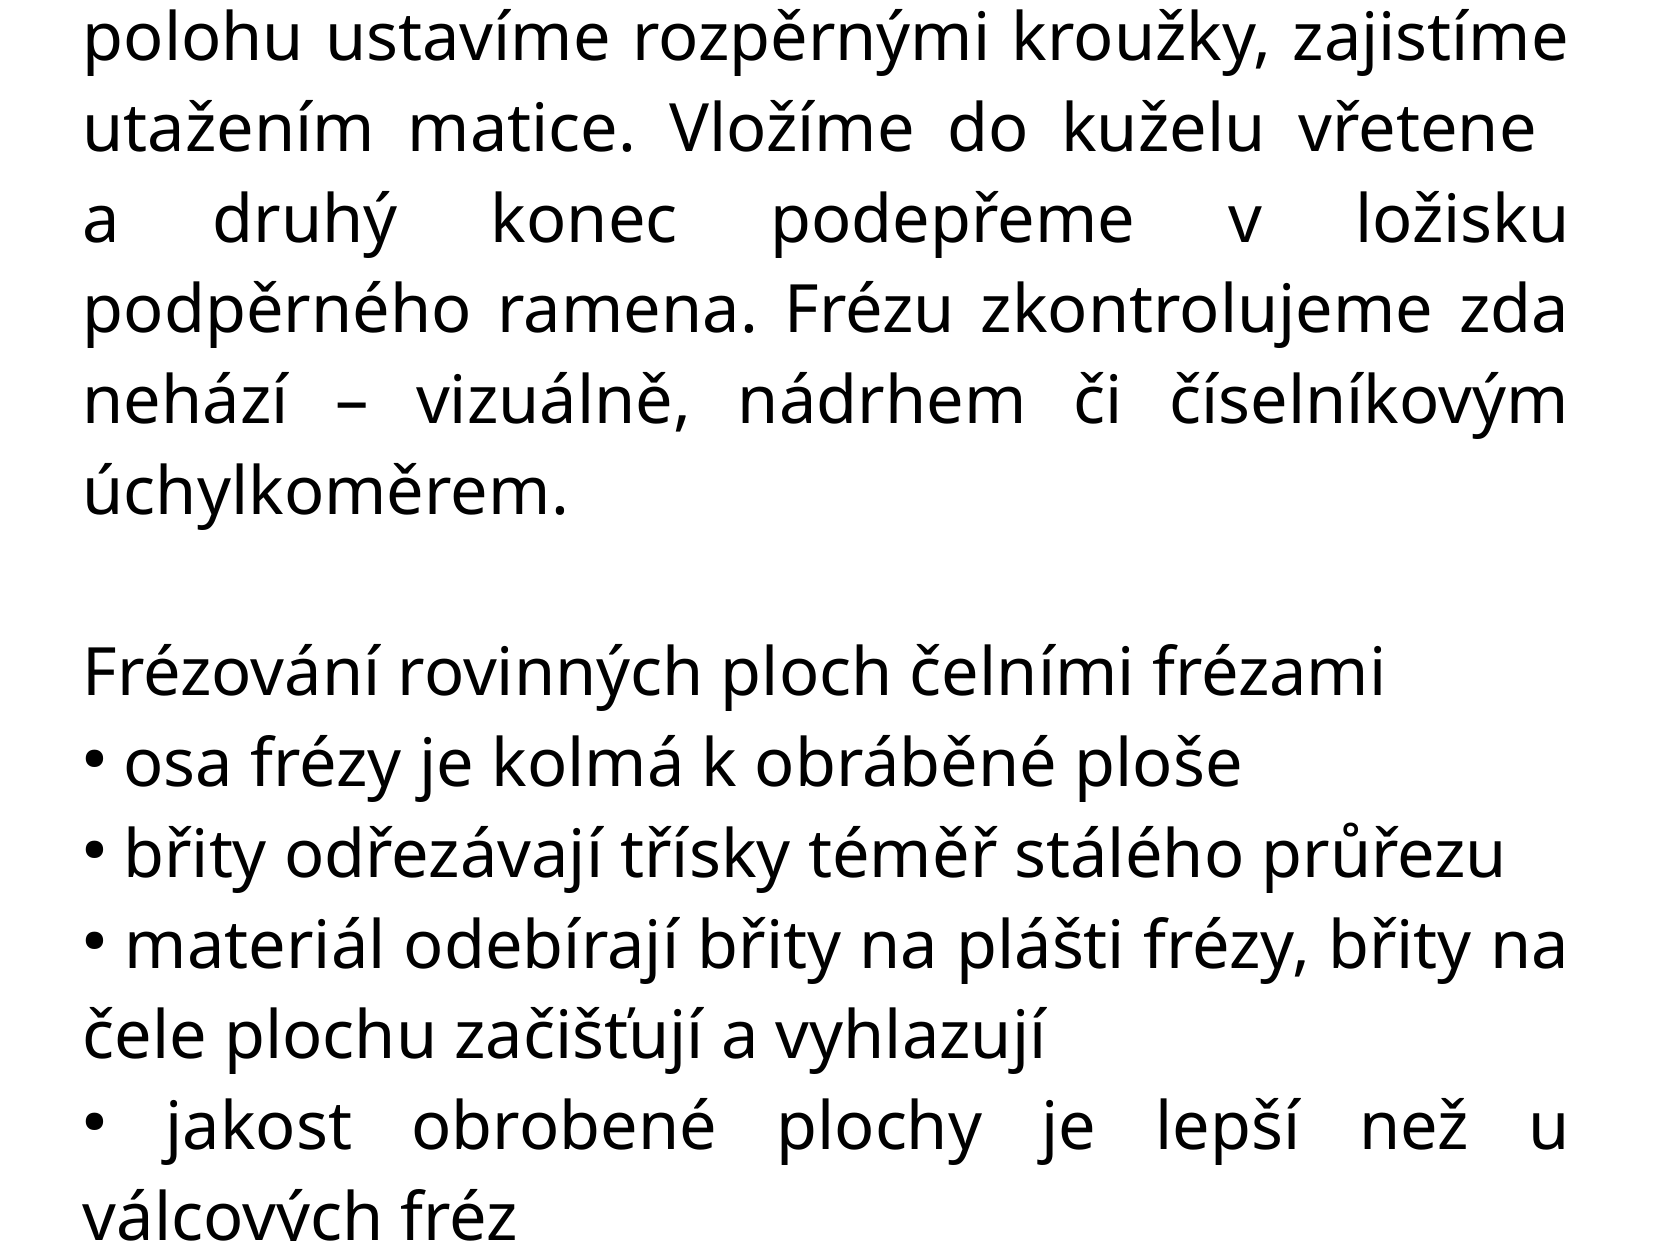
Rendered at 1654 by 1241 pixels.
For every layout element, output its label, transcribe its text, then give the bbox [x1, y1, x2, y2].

subtitle Válcové frézy upínáme na dlouhé upínací trny, polohu ustavíme rozpěrnými kroužky, zajistíme utažením matice. Vložíme do kuželu vřetene a druhý konec podepřeme v ložisku podpěrného ramena. Frézu zkontrolujeme zda nehází – vizuálně, nádrhem či číselníkovým úchylkoměrem. Frézování rovinných ploch čelními frézami osa frézy je kolmá k obráběné ploše břity odřezávají třísky téměř stálého průřezu materiál odebírají břity na plášti frézy, břity na čele plochu začišťují a vyhlazují jakost obrobené plochy je lepší než u válcových fréz [82, 0, 1571, 1161]
